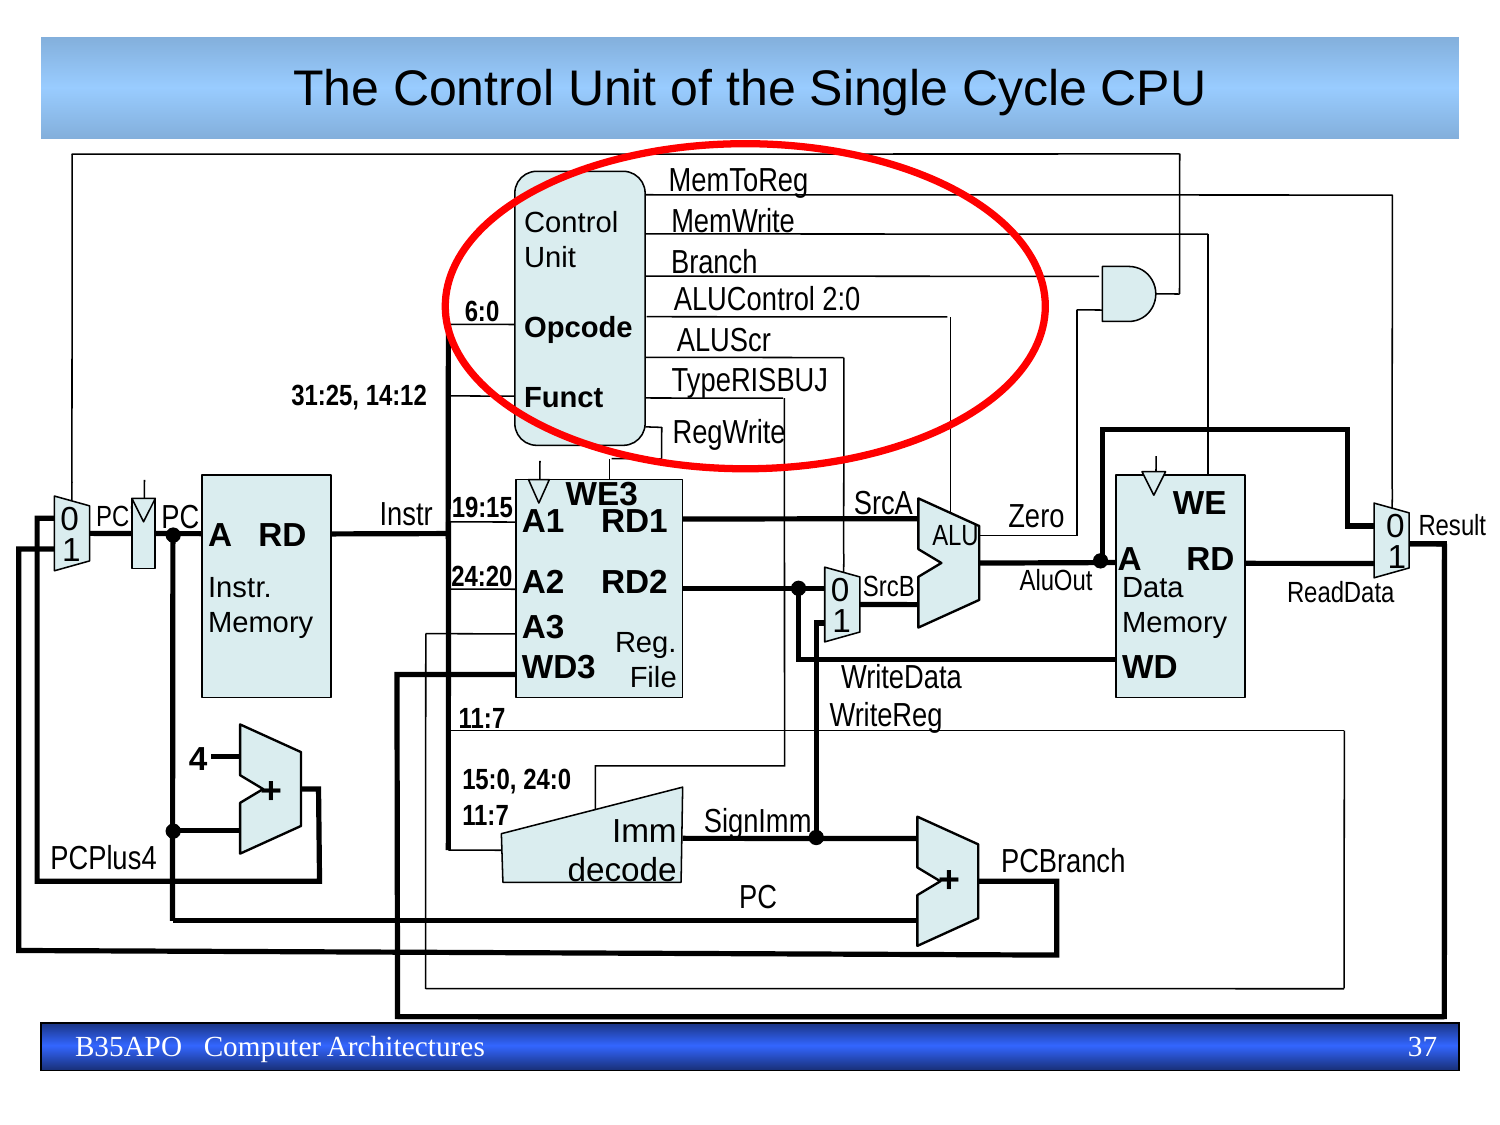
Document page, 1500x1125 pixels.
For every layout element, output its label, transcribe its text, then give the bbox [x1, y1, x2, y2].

text_box MemToReg [650, 152, 815, 205]
text_box ALUScr [659, 312, 797, 352]
text_box [240, 795, 302, 854]
text_box TypeRISBUJ [653, 352, 835, 404]
text_box 0 [1390, 516, 1400, 529]
text_box 0 [834, 580, 844, 593]
text_box RegWrite [654, 403, 792, 456]
text_box SrcA [848, 474, 920, 527]
text_box WriteReg [823, 687, 950, 740]
text_box Result [1412, 500, 1493, 548]
text_box [1142, 471, 1166, 496]
text_box [1102, 266, 1156, 322]
text_box 15:0, 24:0 11:7 [456, 754, 578, 837]
text_box 11:7 [452, 693, 512, 741]
text_box MemWrite [653, 205, 802, 246]
text_box AluOut [1013, 555, 1099, 602]
text_box 1 [826, 593, 857, 646]
text_box [856, 575, 860, 633]
text_box [528, 479, 550, 504]
text_box 6:0 [449, 286, 506, 334]
text_box Instr [361, 486, 439, 539]
text_box 24:20 [445, 551, 516, 599]
text_box + [253, 759, 313, 817]
text_box PC’ [86, 491, 141, 539]
text_box ALU [916, 510, 985, 557]
text_box A RD [202, 507, 332, 560]
text_box 4 [174, 728, 223, 785]
text_box [240, 724, 302, 783]
text_box WriteData [835, 648, 969, 701]
text_box [809, 830, 824, 845]
text_box [86, 504, 90, 562]
text_box Imm decode [501, 787, 683, 883]
text_box SignImm [686, 793, 818, 846]
text_box A2 RD2 [516, 553, 683, 606]
text_box SrcB [857, 561, 922, 609]
text_box Reg. File [545, 479, 559, 492]
text_box [918, 557, 980, 628]
text_box [166, 824, 181, 839]
text_box PC [155, 489, 202, 541]
text_box [1093, 553, 1108, 568]
text_box A3 WD3 [515, 599, 610, 691]
text_box 0 [64, 509, 74, 522]
text_box [131, 498, 156, 569]
text_box ReadData [1281, 567, 1401, 615]
text_box ALUControl 2:0 [656, 271, 867, 324]
text_box Control Unit Opcode Funct [514, 171, 565, 197]
text_box Control Unit Opcode Funct [514, 415, 577, 446]
text_box 0 [54, 491, 86, 544]
text_box PCPlus4 [32, 830, 164, 883]
text_box Data Memory [1116, 474, 1246, 531]
text_box Instr. Memory [202, 474, 332, 507]
text_box Branch [653, 234, 764, 286]
text_box [917, 816, 979, 877]
text_box Control Unit Opcode Funct [514, 171, 646, 446]
text_box WE [1167, 474, 1250, 527]
text_box [166, 528, 181, 543]
text_box + [932, 849, 991, 906]
text_box Data Memory [1116, 584, 1246, 698]
text_box 31:25, 14:12 [275, 370, 434, 418]
text_box 1 [56, 522, 87, 575]
text_box Reg. File [516, 479, 533, 492]
text_box 1 [1369, 529, 1413, 582]
text_box [791, 581, 806, 596]
text_box Reg. File [654, 479, 683, 492]
text_box WD [1116, 639, 1199, 691]
text_box WE3 [559, 466, 654, 519]
text_box PCBranch [995, 833, 1132, 886]
text_box A RD [1111, 531, 1256, 584]
text_box Reg. File [516, 545, 683, 553]
text_box 0 [824, 562, 856, 615]
text_box PC [721, 868, 784, 921]
text_box Reg. File [516, 606, 683, 698]
title The Control Unit of the Single Cycle CPU [41, 37, 1459, 139]
text_box 19:15 [451, 482, 516, 530]
text_box [918, 498, 944, 510]
text_box [917, 886, 979, 946]
text_box WriteData [909, 668, 920, 686]
text_box A1 RD1 [516, 492, 683, 545]
text_box Instr. Memory [202, 560, 332, 698]
text_box Zero [1002, 488, 1071, 541]
text_box 0 [1368, 498, 1411, 551]
